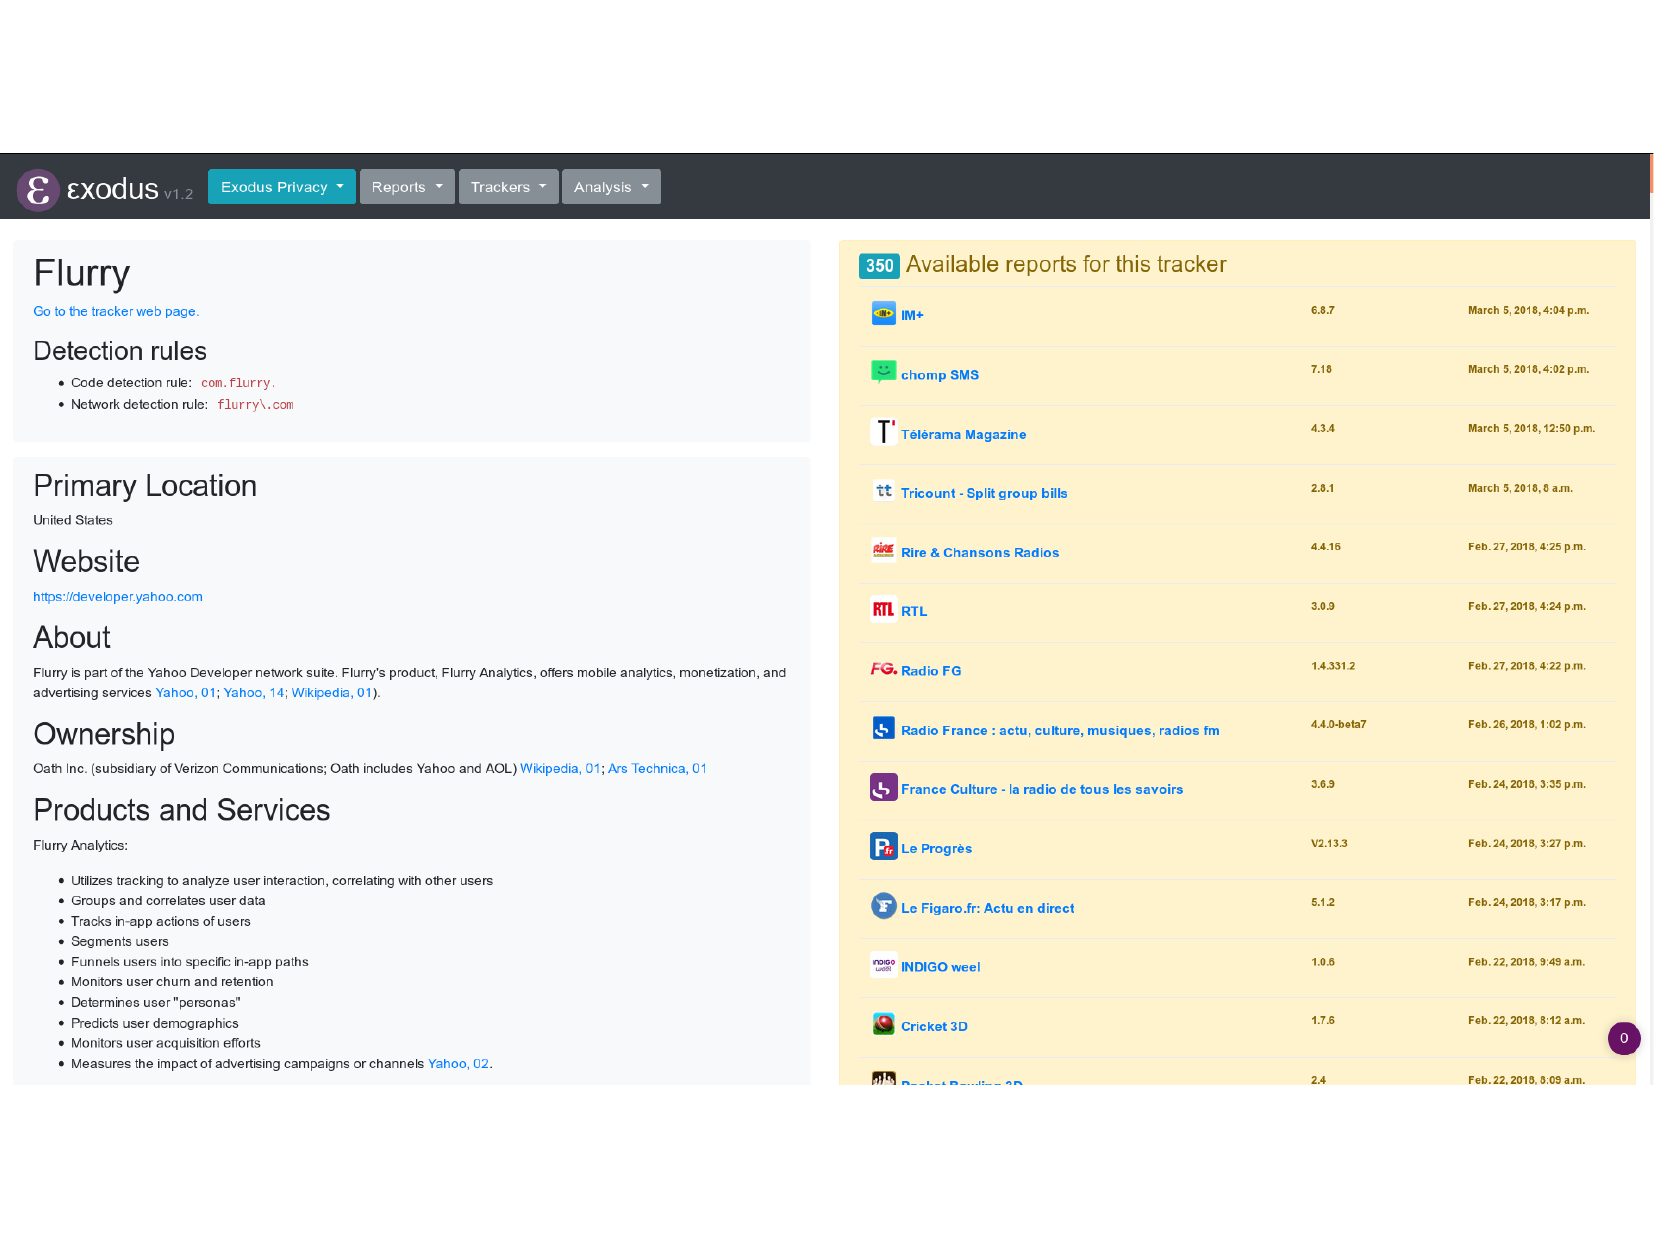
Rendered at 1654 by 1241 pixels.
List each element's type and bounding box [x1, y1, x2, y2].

picture [0, 153, 1654, 1085]
